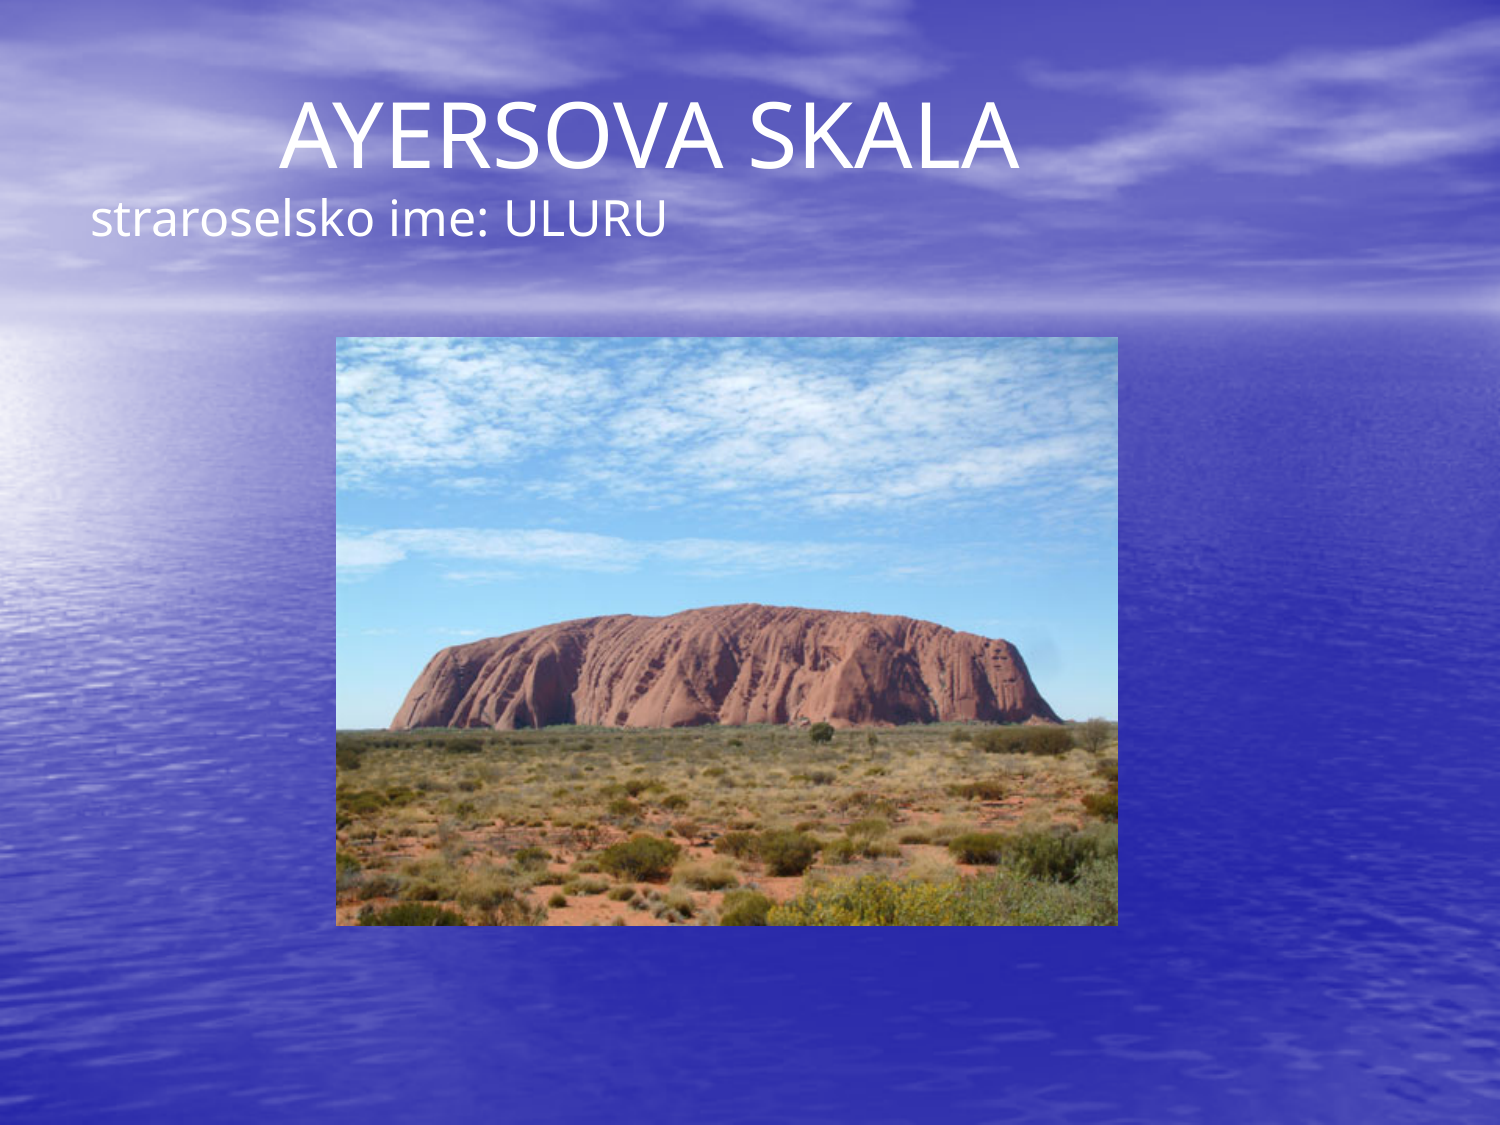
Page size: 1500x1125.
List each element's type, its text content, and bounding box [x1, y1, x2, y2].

title AYERSOVA SKALA straroselsko ime: ULURU [75, 47, 1425, 275]
picture [0, 0, 1500, 1125]
